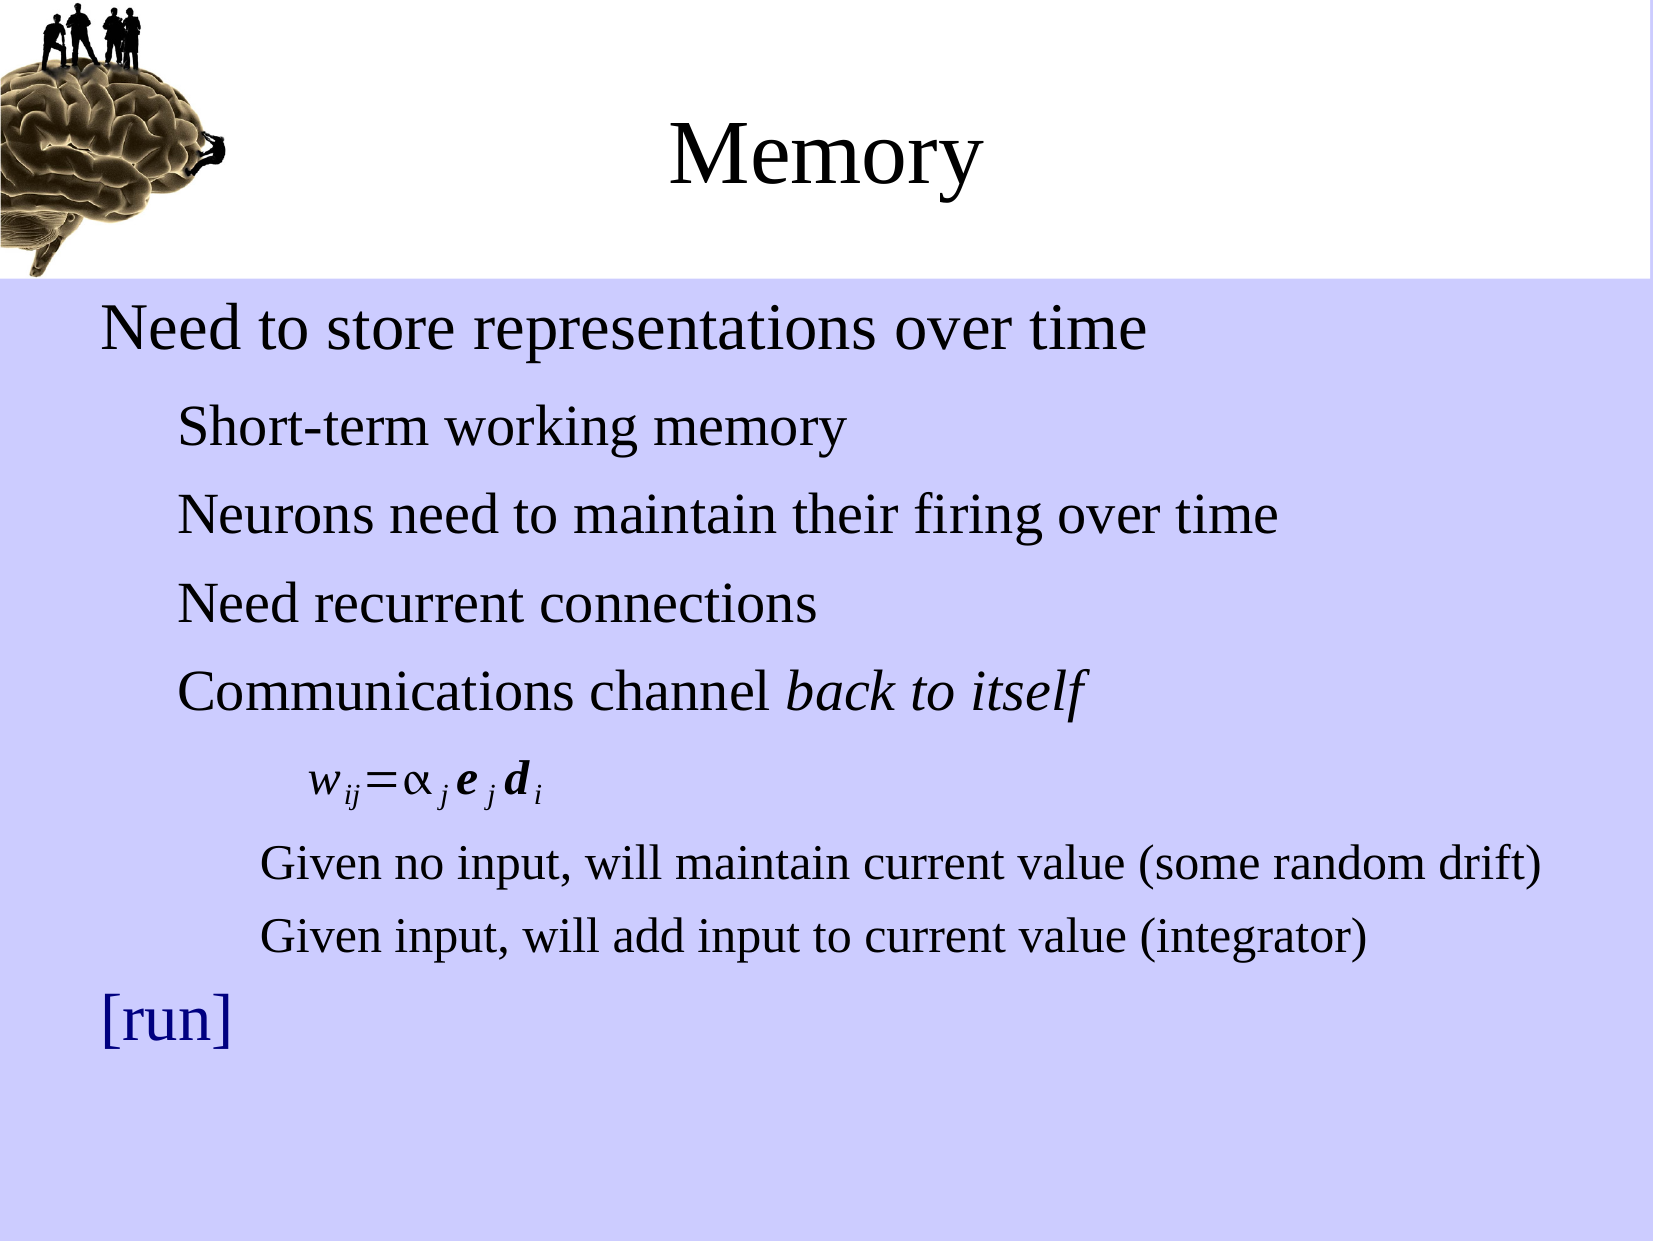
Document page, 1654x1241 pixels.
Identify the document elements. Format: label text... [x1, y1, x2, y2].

list Need to store representations over time Short-term working memory Neurons need to maintain their firing over time Need recurrent connections Communications channel back to itself Given no input, will maintain current value (some random drift) Given input, will add input to current value (integrator) [run] [82, 290, 1571, 1157]
picture [0, 0, 226, 278]
chart [300, 750, 548, 813]
title Memory [82, 56, 1571, 250]
